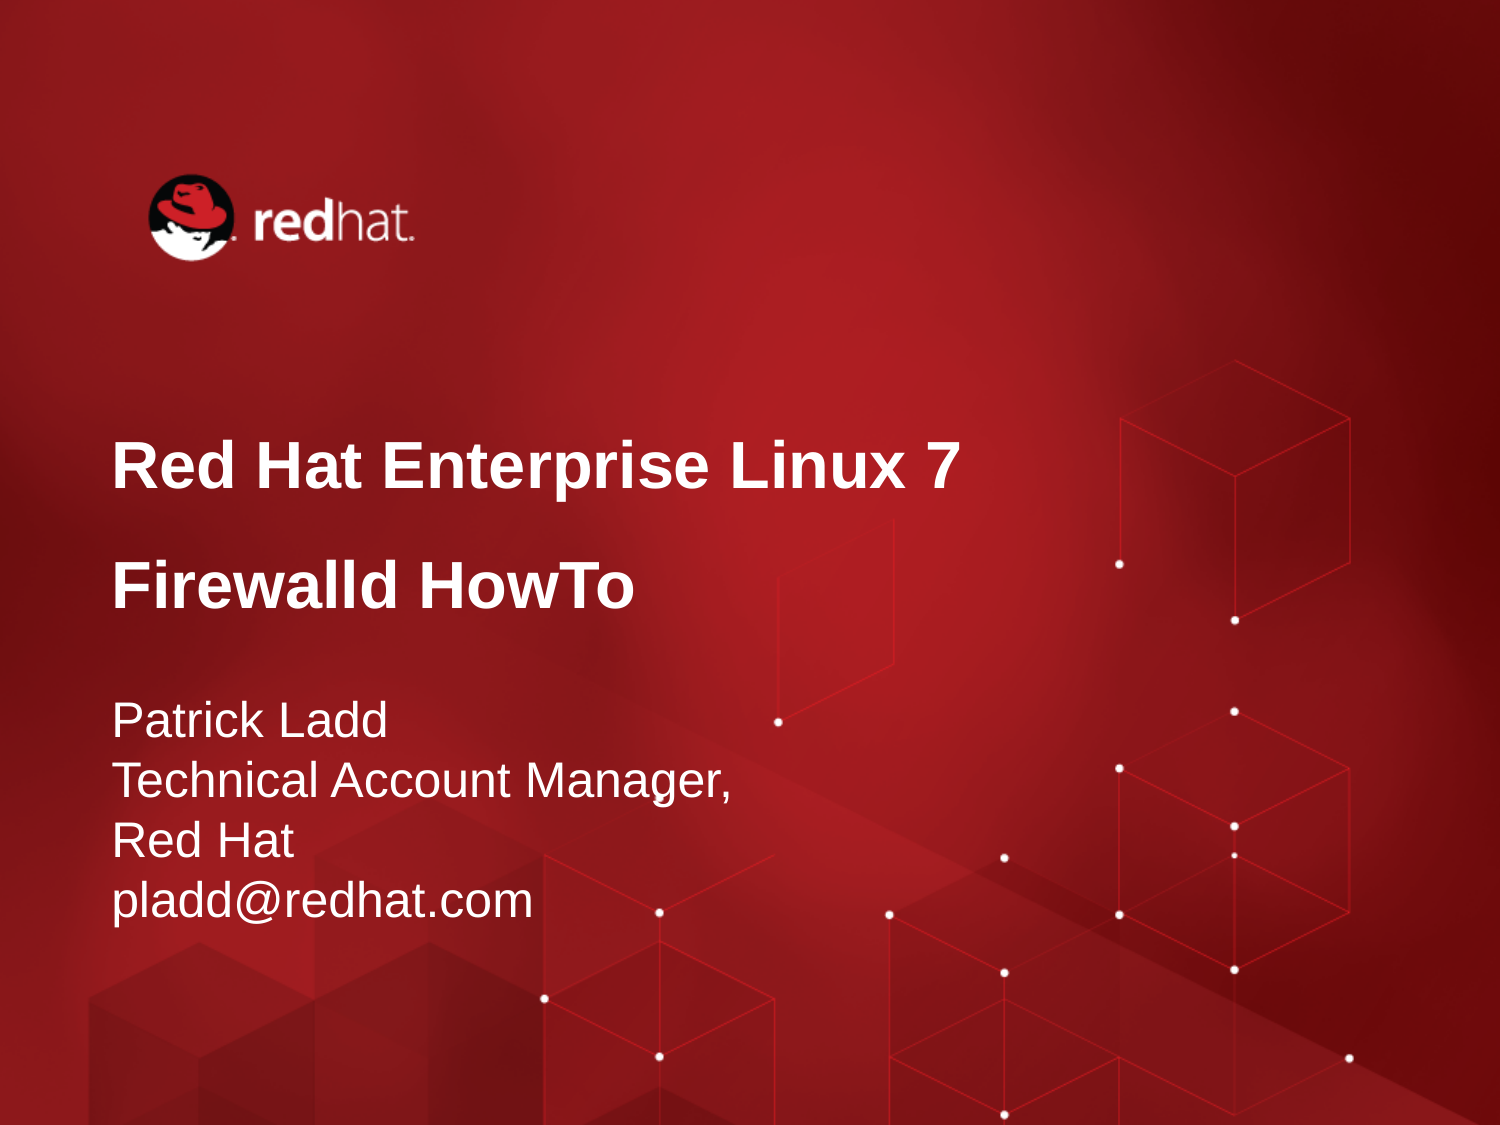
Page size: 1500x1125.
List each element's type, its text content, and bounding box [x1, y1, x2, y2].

picture [0, 0, 1500, 1125]
text_box Patrick Ladd Technical Account Manager, Red Hat pladd@redhat.com [96, 680, 844, 935]
text_box Red Hat Enterprise Linux 7 Firewalld HowTo [96, 374, 1220, 749]
